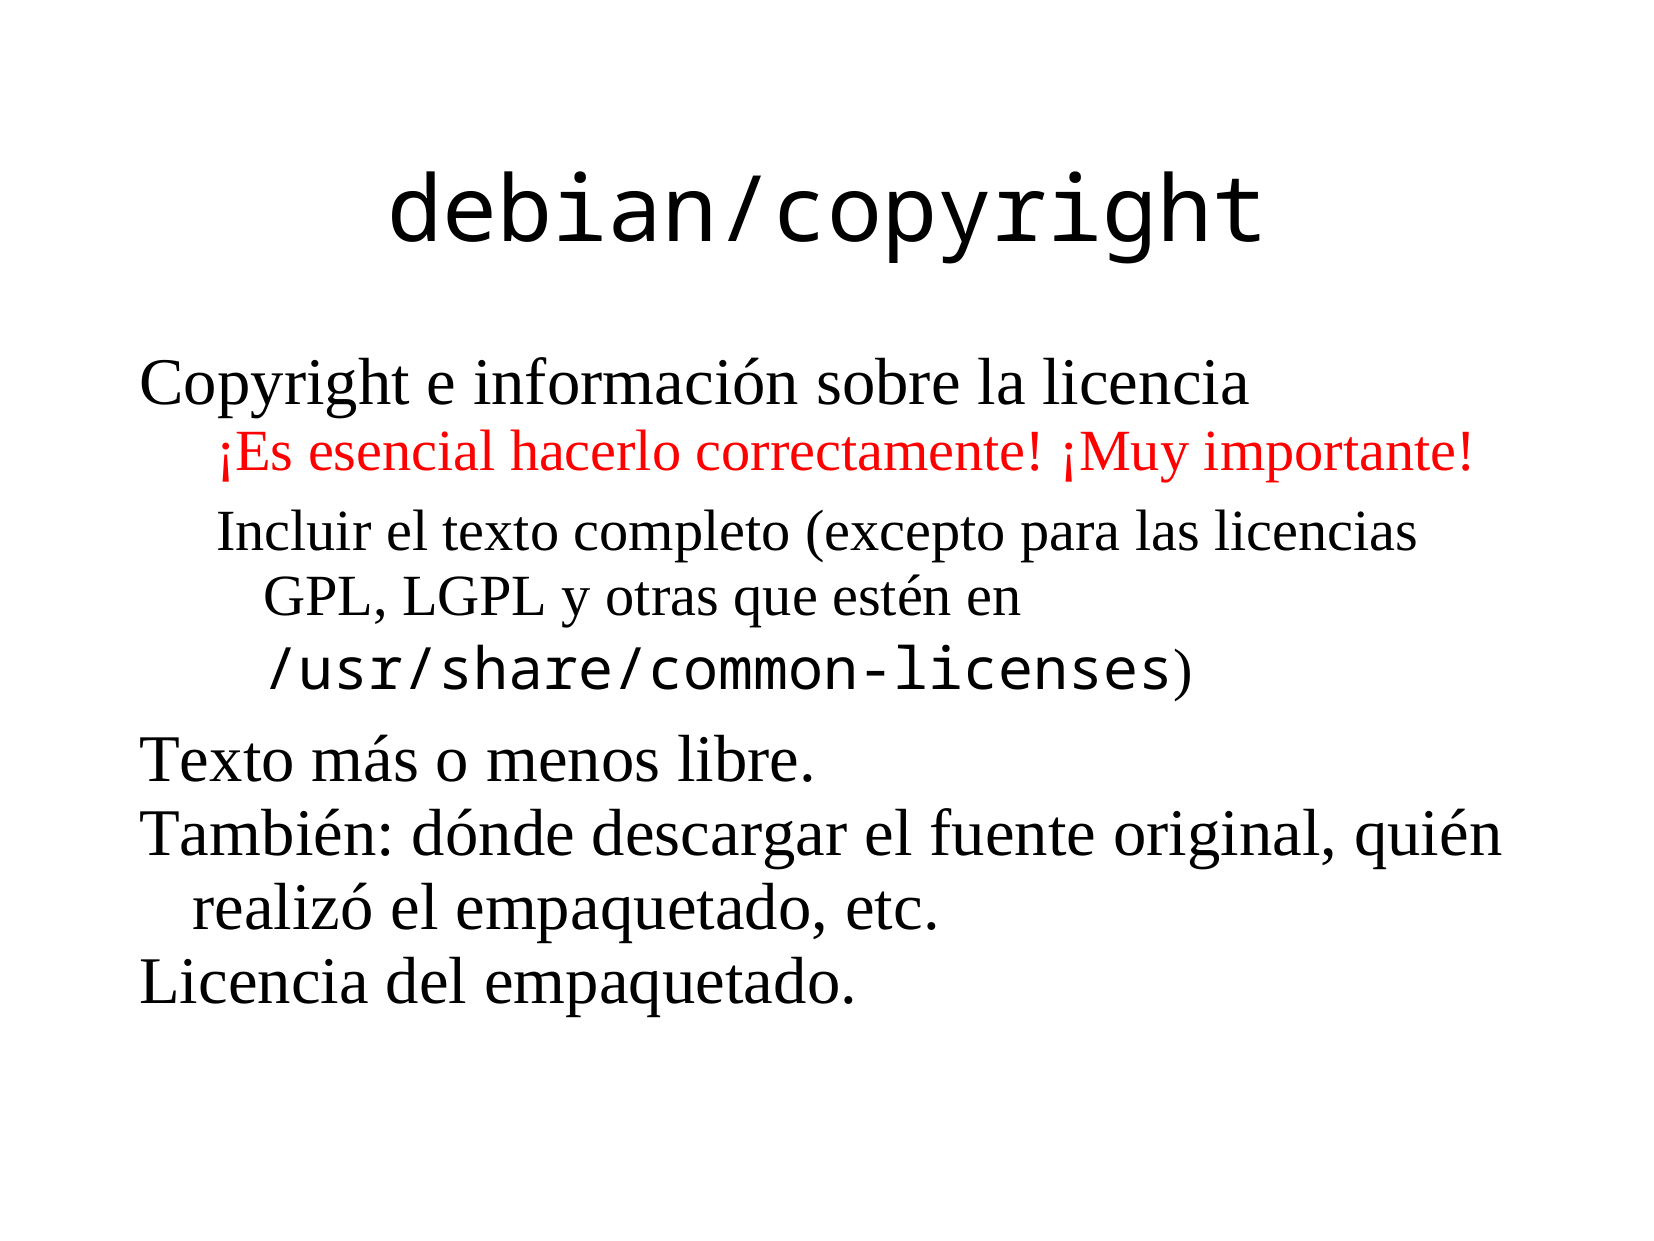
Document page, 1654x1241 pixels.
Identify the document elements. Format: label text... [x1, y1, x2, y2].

title debian/copyright [121, 102, 1534, 311]
list Copyright e información sobre la licencia ¡Es esencial hacerlo correctamente! ¡Muy importante! Incluir el texto completo (excepto para las licencias GPL, LGPL y otras que estén en /usr/share/common-licenses) Texto más o menos libre. También: dónde descargar el fuente original, quién realizó el empaquetado, etc. Licencia del empaquetado. [121, 344, 1534, 1160]
